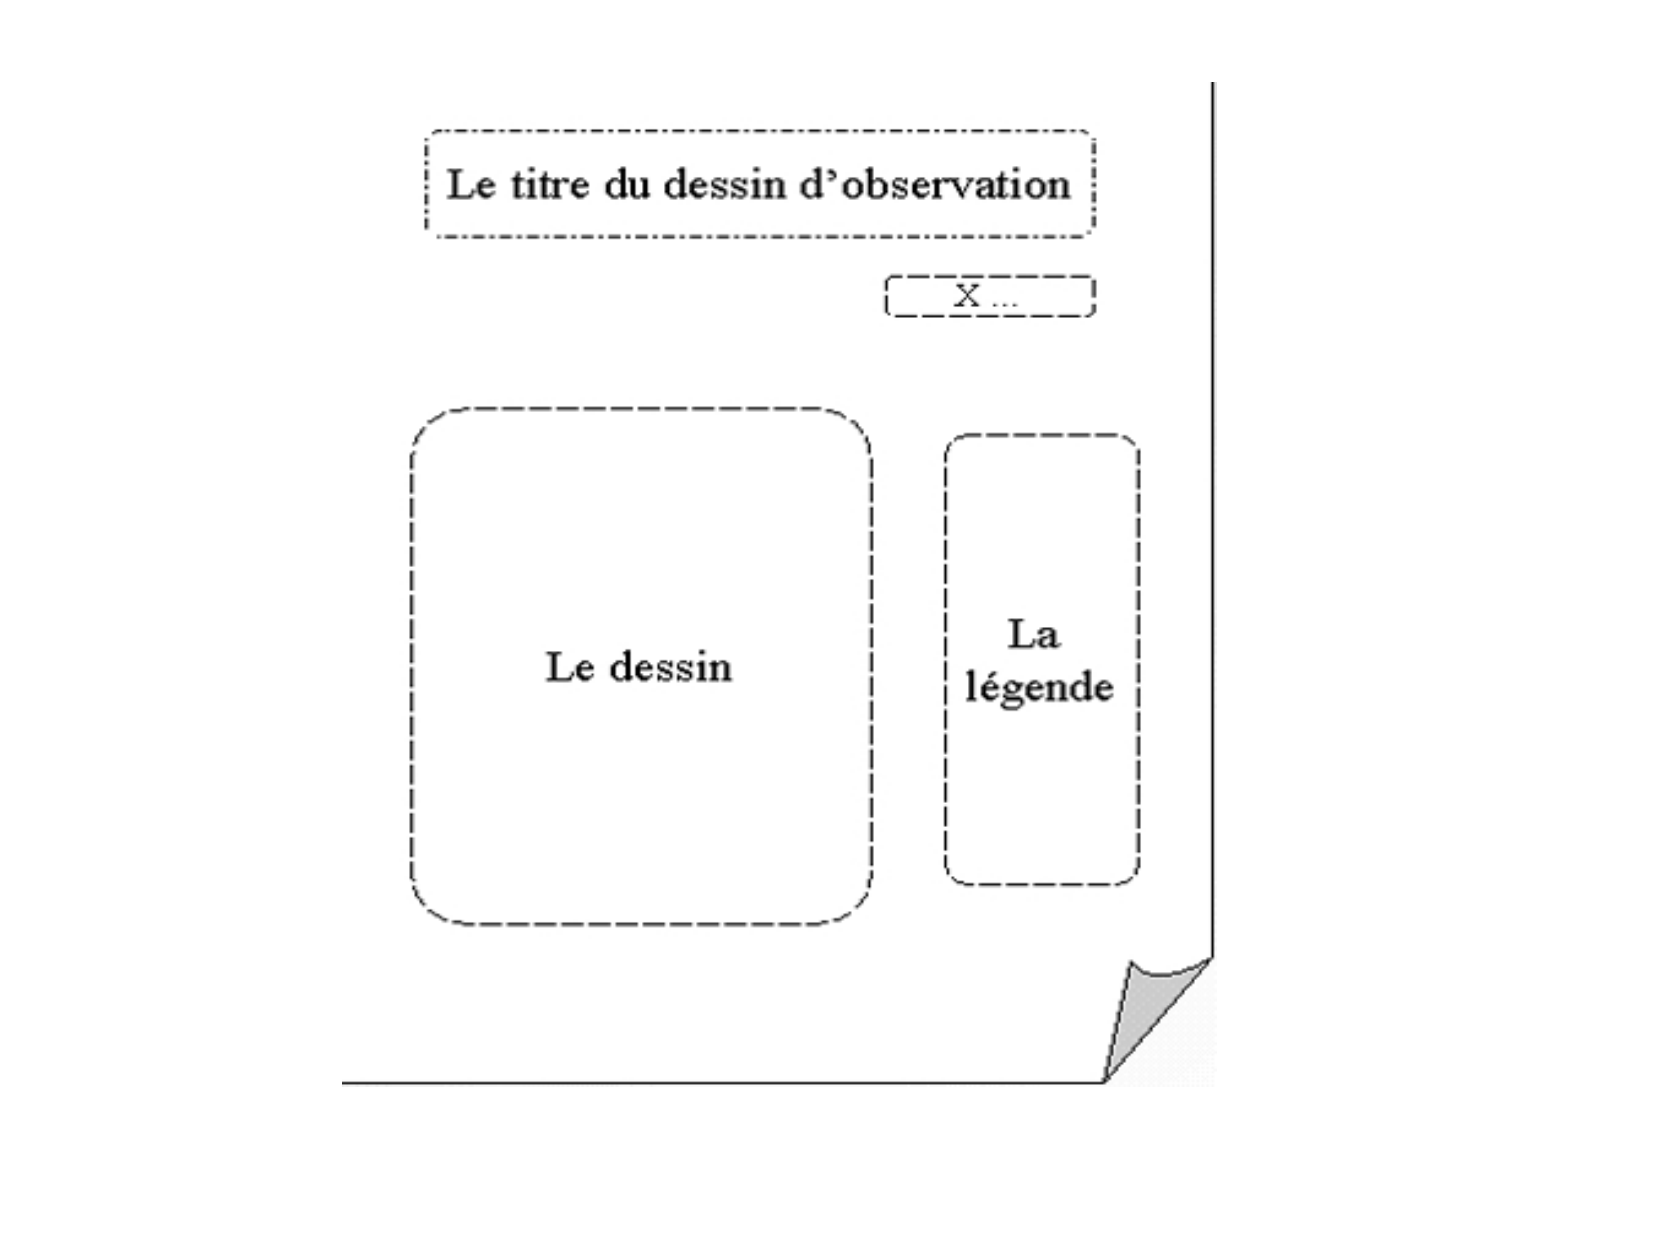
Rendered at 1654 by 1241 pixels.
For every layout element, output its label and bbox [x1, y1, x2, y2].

picture [342, 82, 1217, 1087]
